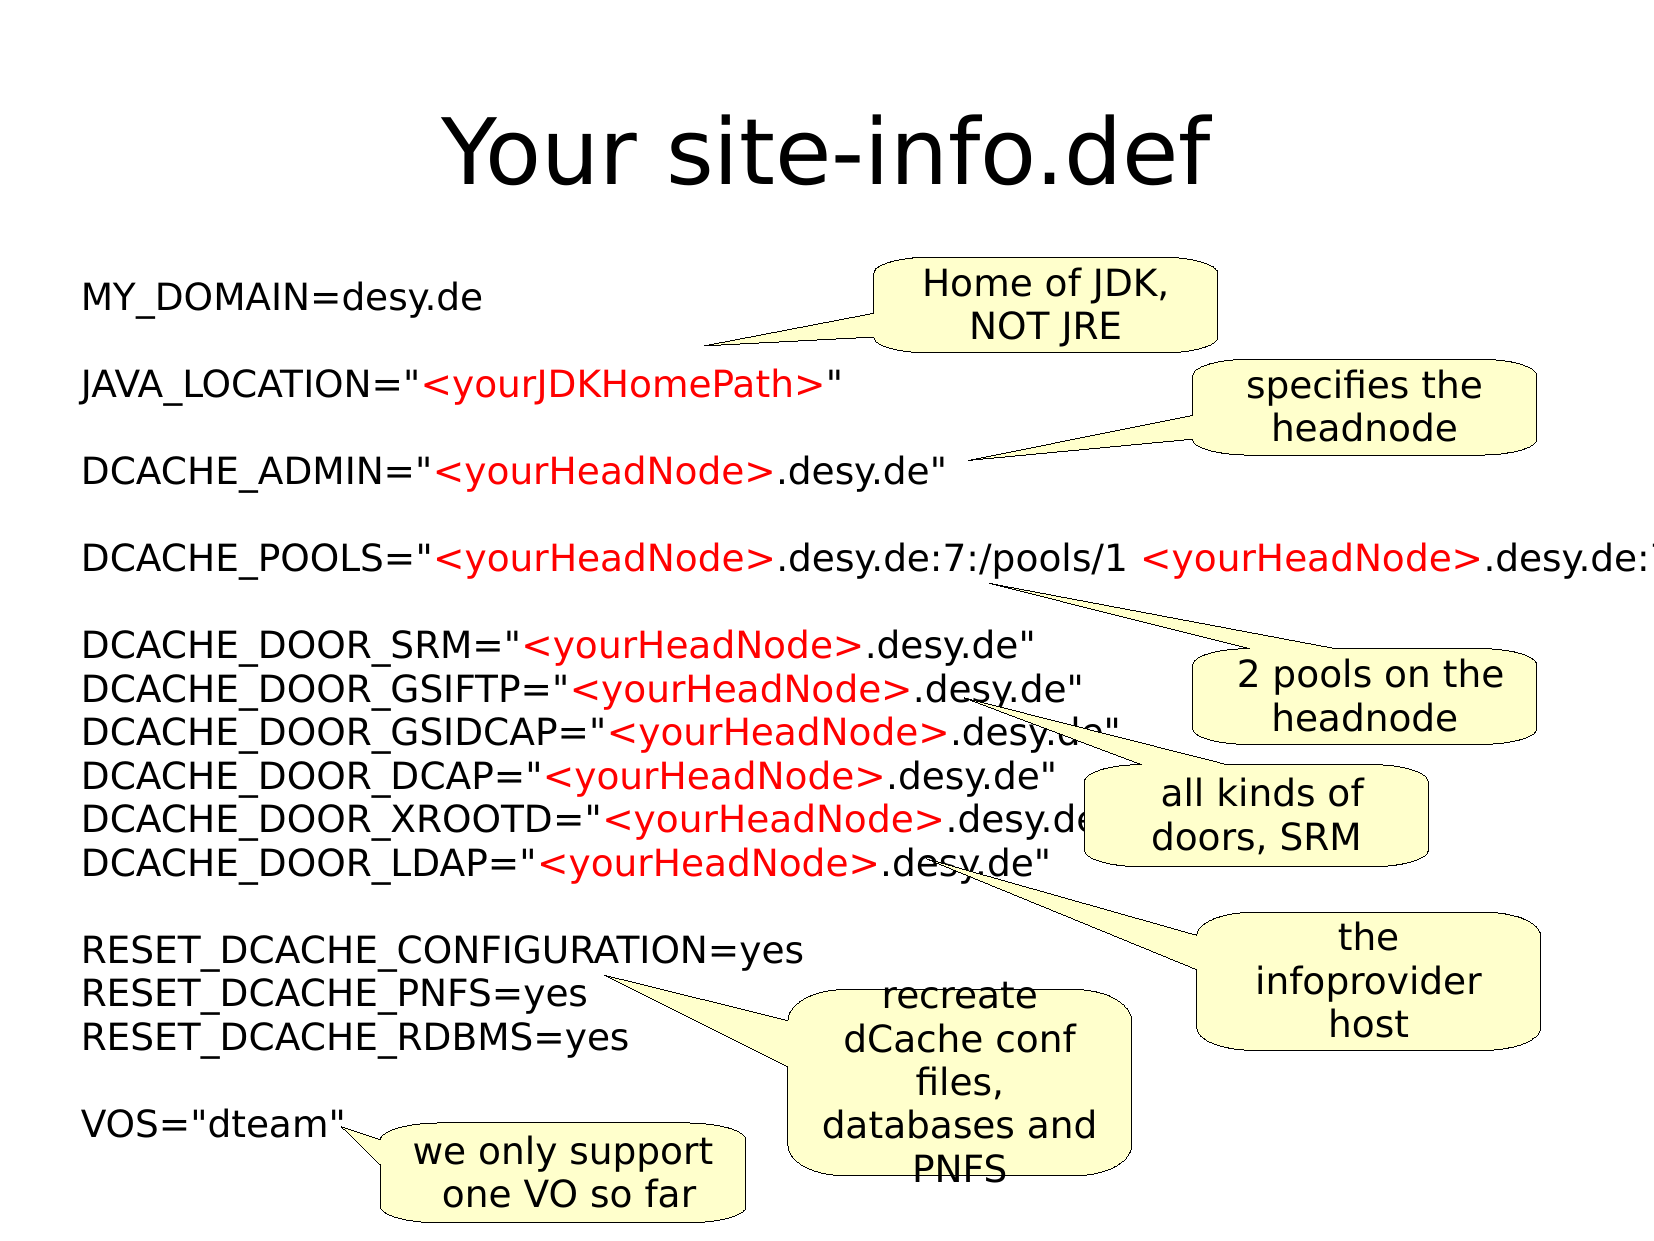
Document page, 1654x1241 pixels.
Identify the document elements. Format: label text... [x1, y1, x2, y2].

text_box the infoprovider host [926, 858, 1541, 1051]
text_box we only support one VO so far [341, 1122, 746, 1223]
title Your site-info.def [82, 56, 1571, 250]
text_box recreate dCache conf files, databases and PNFS [604, 975, 1132, 1176]
text_box MY_DOMAIN=desy.de JAVA_LOCATION="<yourJDKHomePath>" DCACHE_ADMIN="<yourHeadNode>.desy.de" DCACHE_POOLS="<yourHeadNode>.desy.de:7:/pools/1 <yourHeadNode>.desy.de:7:/pools/2" DCACHE_DOOR_SRM="<yourHeadNode>.desy.de" DCACHE_DOOR_GSIFTP="<yourHeadNode>.desy.de" DCACHE_DOOR_GSIDCAP="<yourHeadNode>.desy.de" DCACHE_DOOR_DCAP="<yourHeadNode>.desy.de" DCACHE_DOOR_XROOTD="<yourHeadNode>.desy.de" DCACHE_DOOR_LDAP="<yourHeadNode>.desy.de" RESET_DCACHE_CONFIGURATION=yes RESET_DCACHE_PNFS=yes RESET_DCACHE_RDBMS=yes VOS="dteam" [66, 268, 1654, 1154]
text_box all kinds of doors, SRM [964, 697, 1429, 867]
text_box specifies the headnode [968, 359, 1537, 461]
text_box Home of JDK, NOT JRE [704, 257, 1218, 353]
text_box 2 pools on the headnode [989, 583, 1537, 745]
